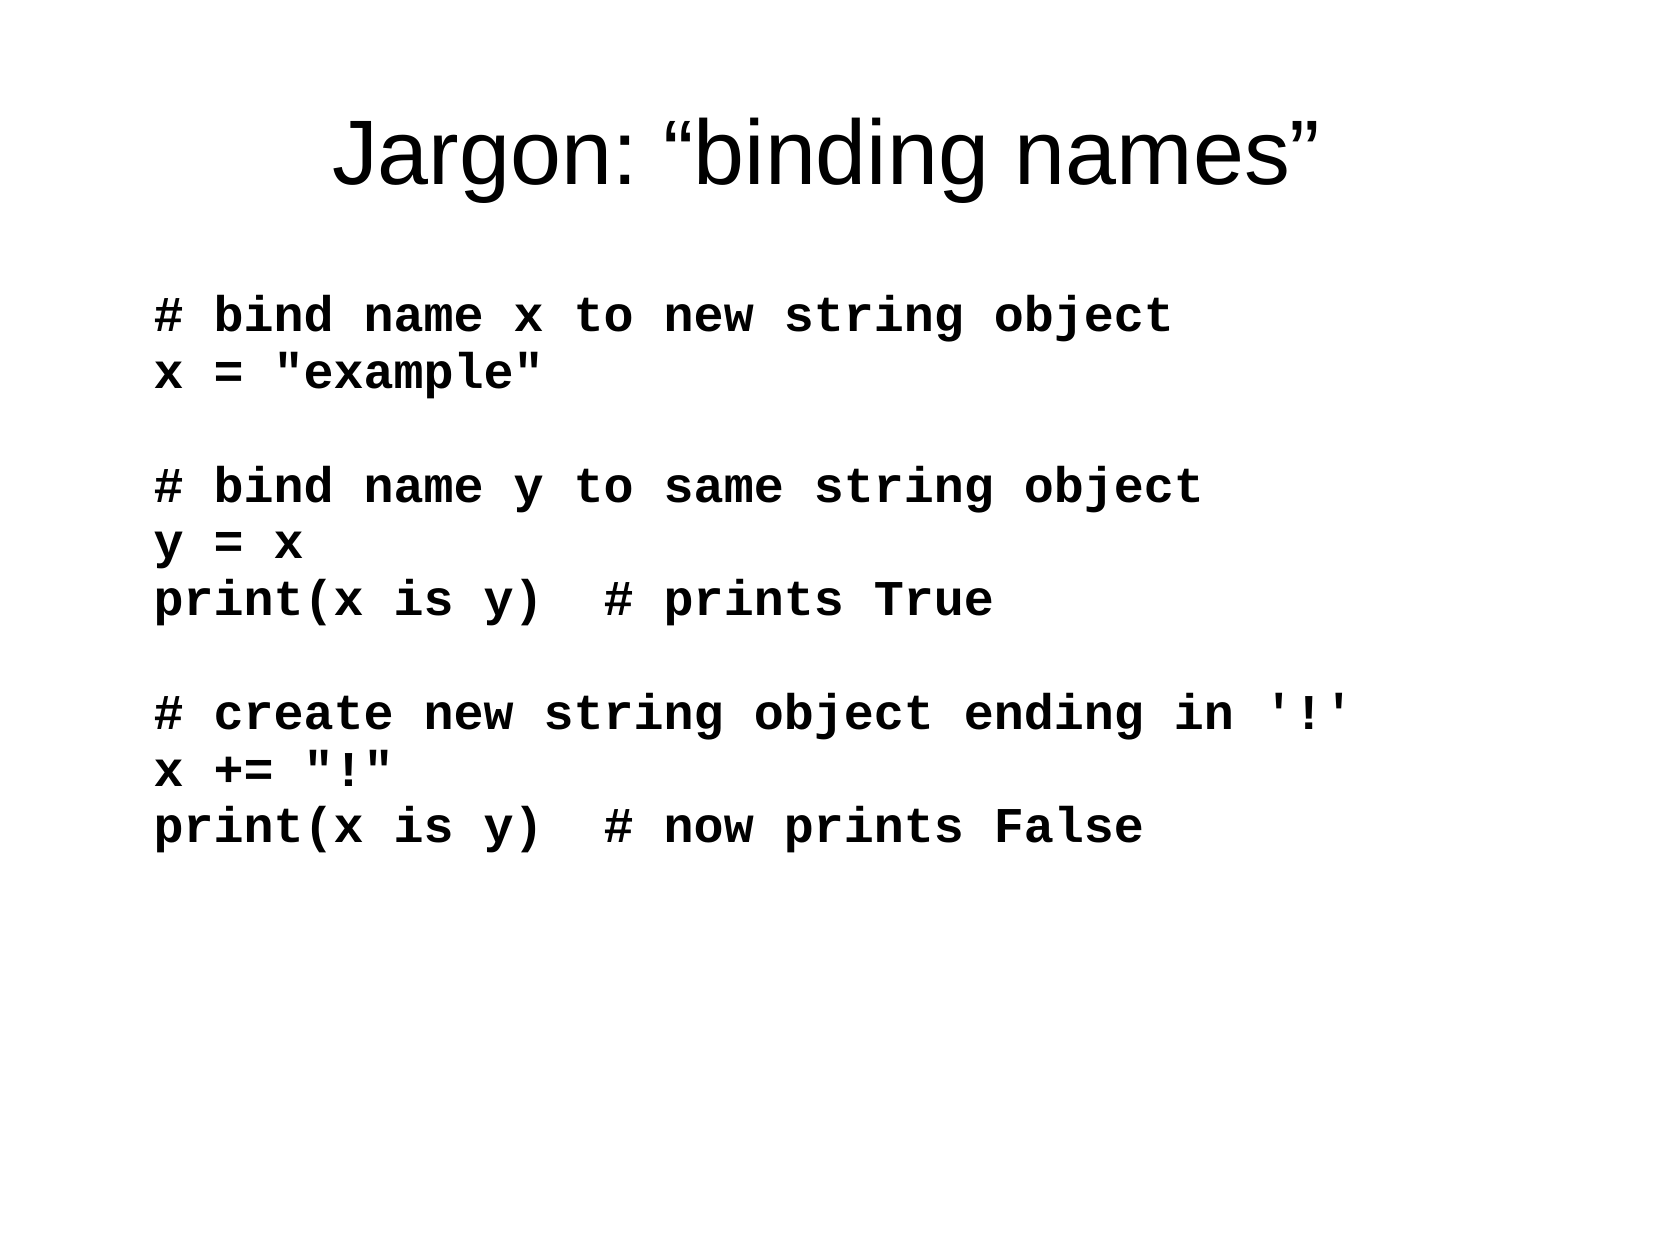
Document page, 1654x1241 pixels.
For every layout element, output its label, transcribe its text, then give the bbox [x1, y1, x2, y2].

title Jargon: “binding names” [82, 49, 1571, 257]
list # bind name x to new string object x = "example" # bind name y to same string object y = x print(x is y) # prints True # create new string object ending in '!' x += "!" print(x is y) # now prints False [82, 290, 1571, 1010]
